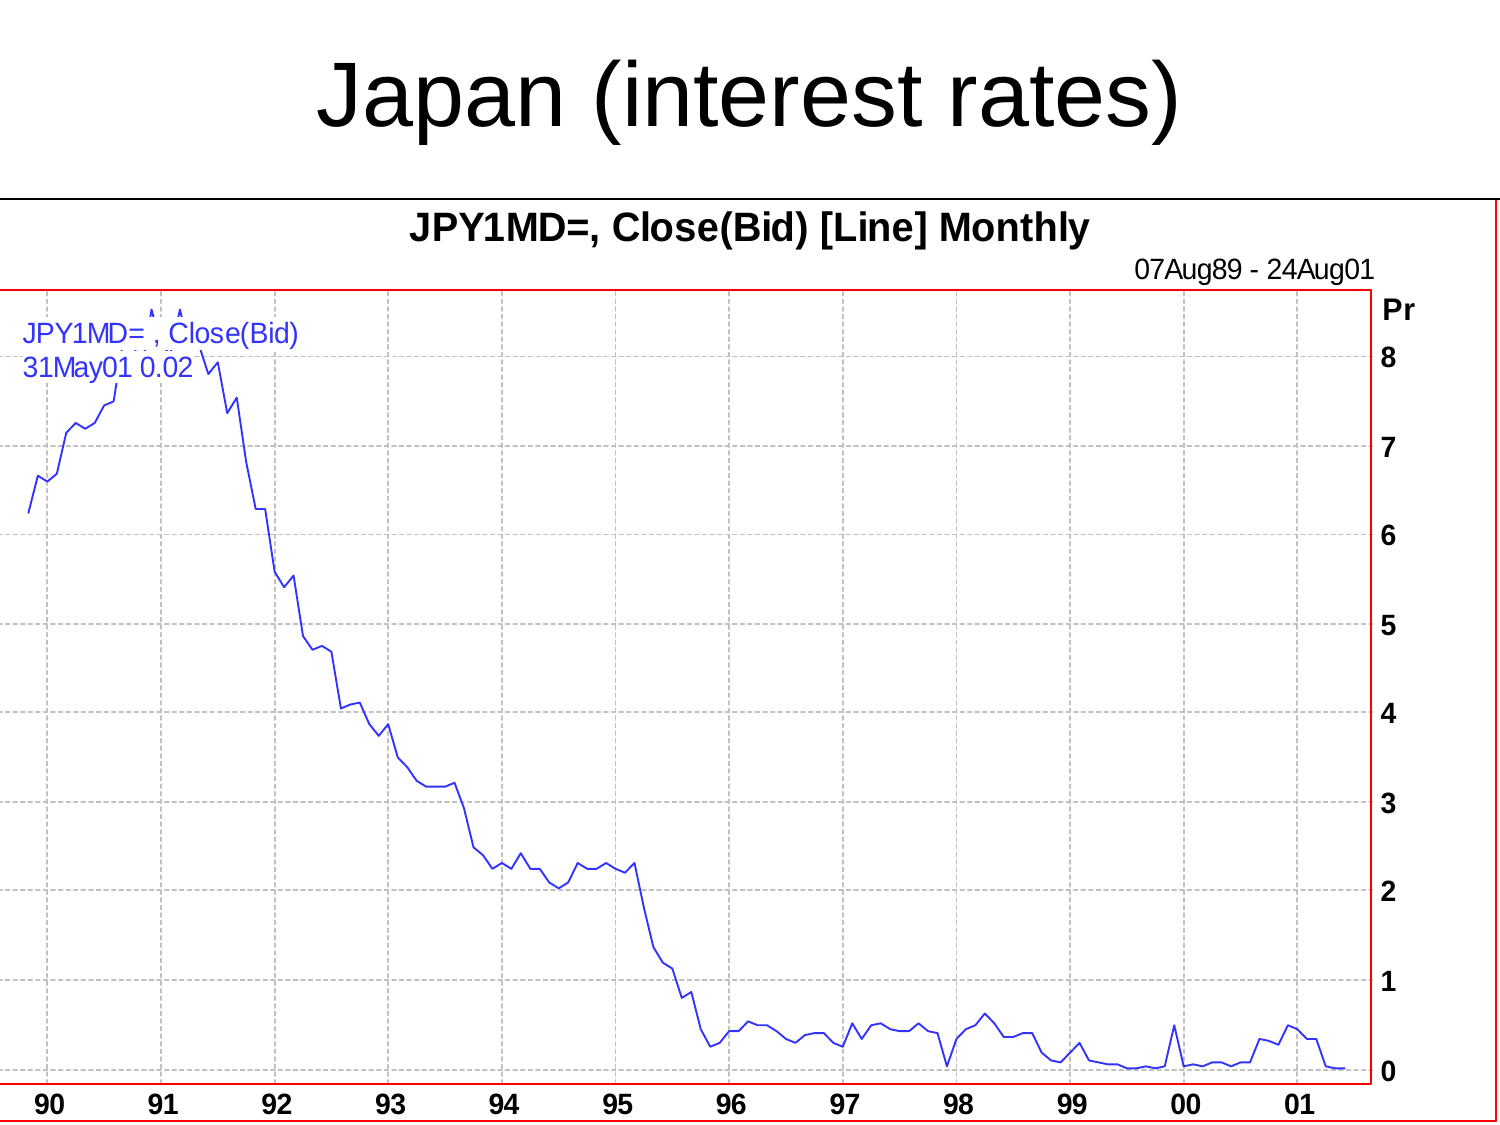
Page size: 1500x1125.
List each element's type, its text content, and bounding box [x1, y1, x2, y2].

title Japan (interest rates) [75, 32, 1426, 158]
picture [0, 200, 1500, 1125]
